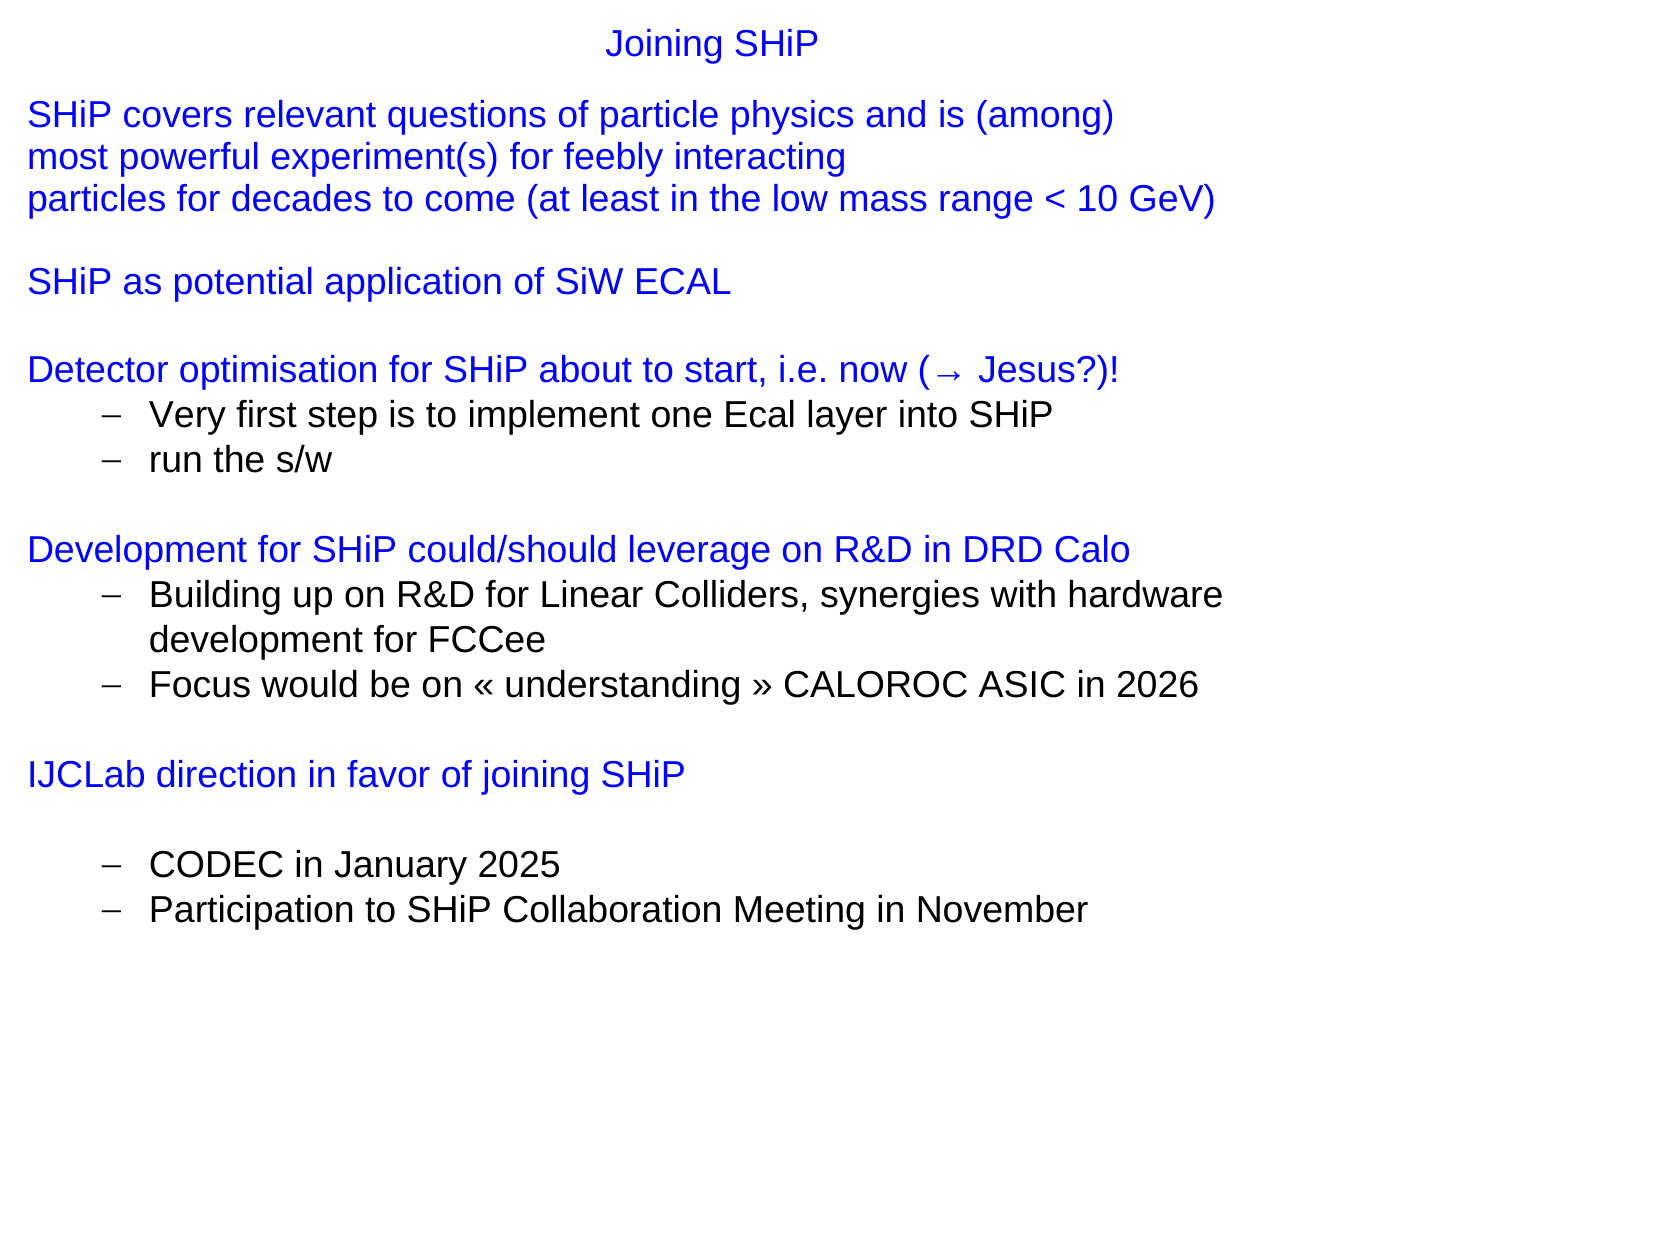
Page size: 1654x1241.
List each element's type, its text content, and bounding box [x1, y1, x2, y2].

text_box SHiP covers relevant questions of particle physics and is (among) most powerful experiment(s) for feebly interacting particles for decades to come (at least in the low mass range < 10 GeV) SHiP as potential application of SiW ECAL Detector optimisation for SHiP about to start, i.e. now (→ Jesus?)! Very first step is to implement one Ecal layer into SHiP run the s/w Development for SHiP could/should leverage on R&D in DRD Calo Building up on R&D for Linear Colliders, synergies with hardware development for FCCee Focus would be on « understanding » CALOROC ASIC in 2026 IJCLab direction in favor of joining SHiP CODEC in January 2025 Participation to SHiP Collaboration Meeting in November [12, 86, 1561, 1241]
text_box Joining SHiP [590, 13, 1063, 91]
